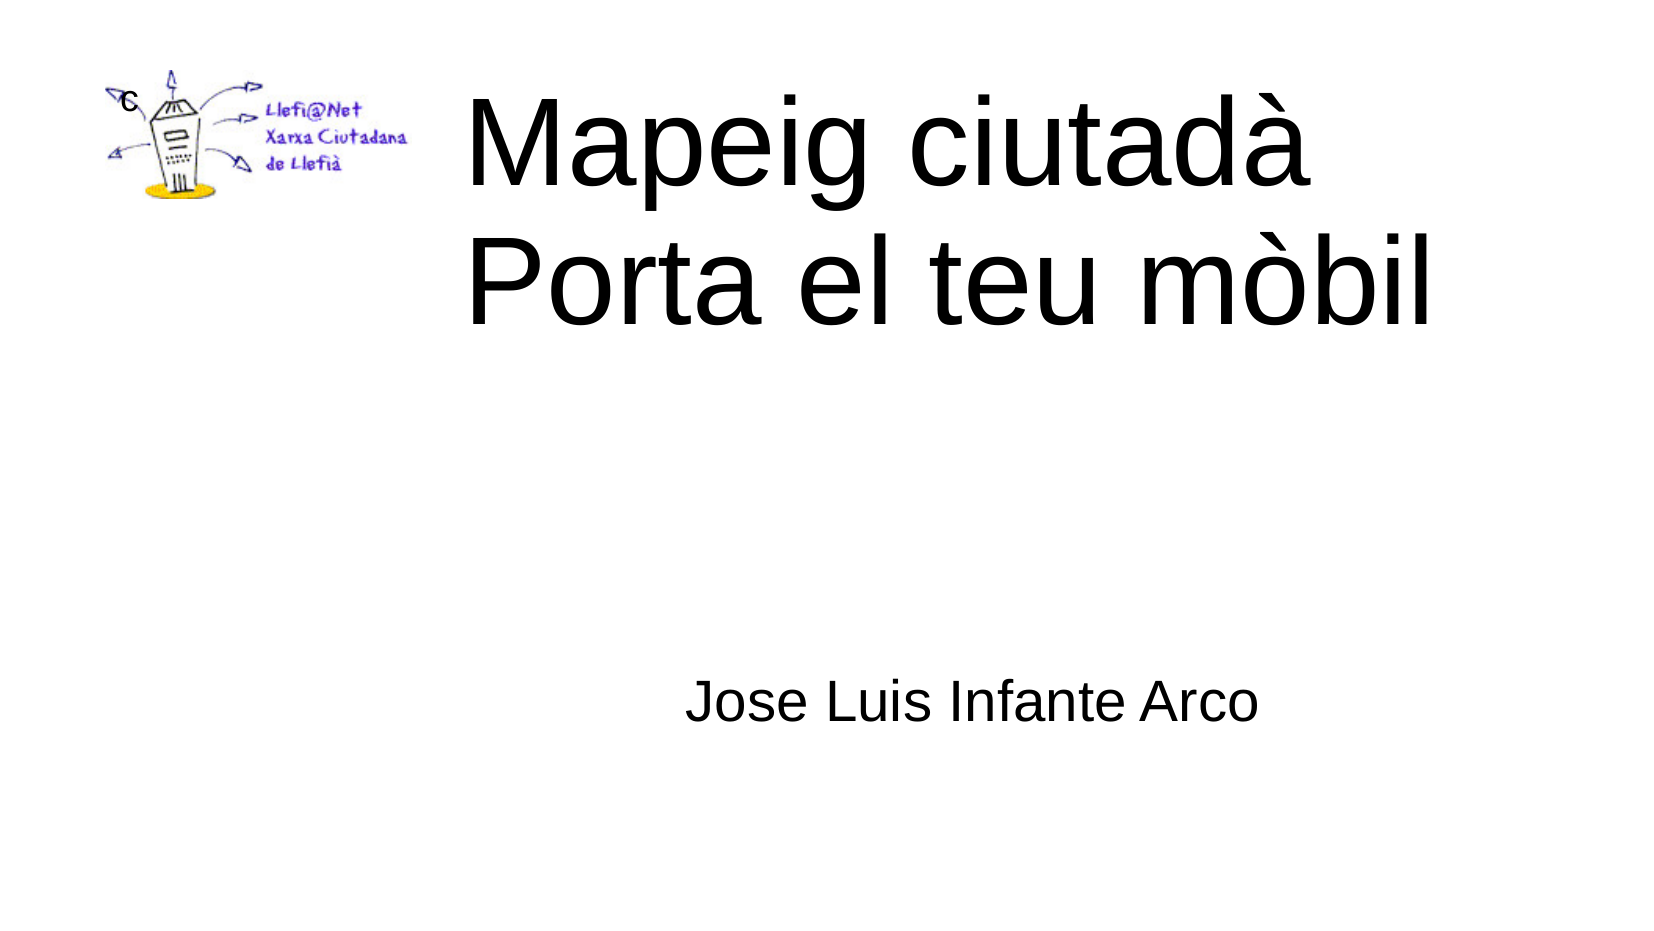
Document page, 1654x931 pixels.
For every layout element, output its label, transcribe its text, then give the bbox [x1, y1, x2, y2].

picture [105, 70, 412, 199]
text_box Mapeig ciutadà Porta el teu mòbil [448, 64, 1571, 556]
text_box Jose Luis Infante Arco [670, 661, 1276, 742]
